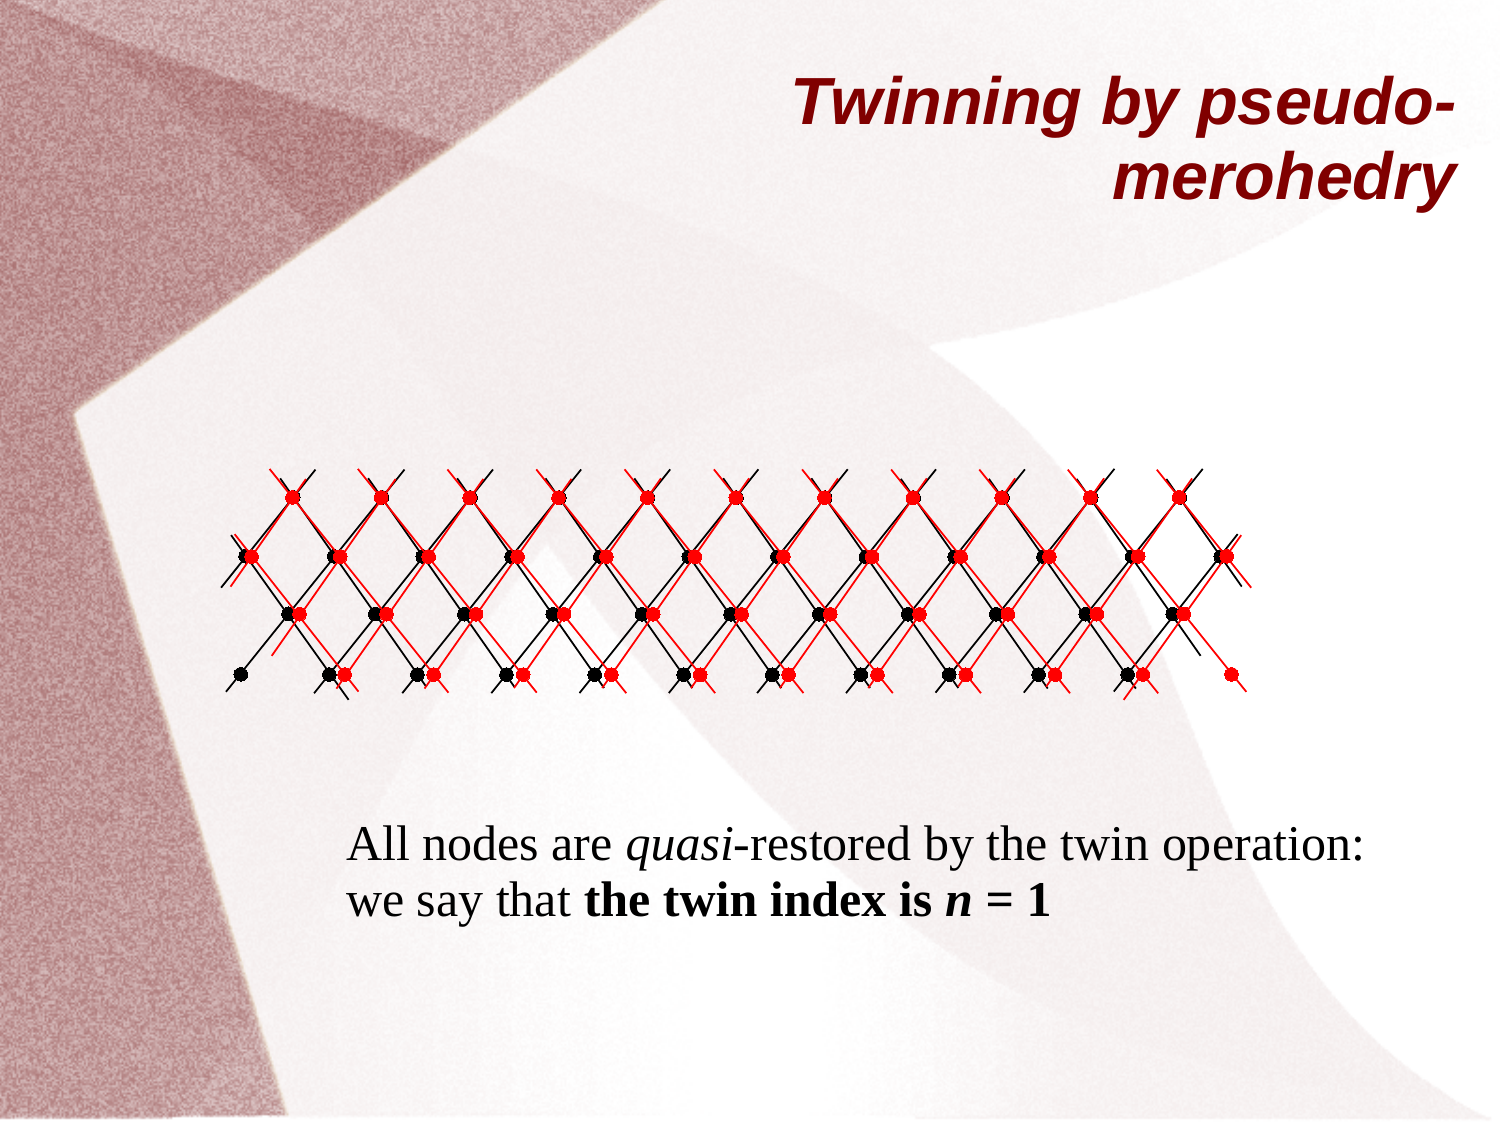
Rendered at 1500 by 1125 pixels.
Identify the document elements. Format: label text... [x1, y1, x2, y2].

text_box [1129, 670, 1135, 680]
text_box [1010, 610, 1015, 619]
text_box [1217, 550, 1224, 563]
text_box [384, 493, 389, 502]
text_box [1057, 670, 1062, 679]
text_box [821, 610, 829, 620]
text_box [916, 493, 921, 502]
text_box [295, 493, 301, 502]
text_box [342, 667, 349, 673]
text_box [728, 493, 734, 502]
text_box [640, 493, 645, 502]
text_box [472, 493, 478, 502]
text_box [466, 611, 473, 619]
text_box [738, 607, 745, 613]
text_box [655, 610, 661, 619]
text_box [598, 550, 604, 564]
text_box [593, 552, 598, 561]
text_box [874, 552, 879, 561]
text_box [910, 611, 917, 620]
text_box [301, 610, 307, 620]
text_box [327, 551, 338, 564]
text_box [1181, 492, 1187, 502]
text_box [368, 609, 374, 620]
text_box [1078, 611, 1083, 619]
text_box [550, 607, 557, 613]
text_box [322, 669, 328, 679]
text_box [508, 670, 514, 680]
text_box [703, 670, 708, 679]
text_box [1224, 670, 1235, 682]
text_box [1169, 607, 1177, 613]
text_box [499, 670, 504, 679]
text_box [1213, 552, 1218, 561]
text_box [336, 549, 344, 555]
text_box [696, 552, 702, 562]
text_box [1129, 550, 1135, 564]
text_box [880, 670, 885, 679]
text_box [1051, 552, 1057, 561]
text_box [383, 607, 391, 613]
text_box [812, 610, 817, 619]
text_box [744, 610, 749, 619]
text_box [681, 552, 692, 564]
text_box [1036, 550, 1047, 564]
text_box [1144, 669, 1150, 679]
text_box [587, 670, 592, 679]
text_box [462, 493, 468, 503]
text_box [431, 552, 436, 561]
text_box [516, 671, 521, 679]
text_box [504, 551, 515, 564]
text_box [738, 493, 744, 502]
text_box [1092, 607, 1100, 612]
text_box [374, 493, 380, 503]
text_box [644, 611, 651, 620]
text_box [963, 552, 968, 561]
text_box [827, 493, 832, 502]
text_box [457, 610, 462, 619]
text_box [863, 670, 868, 679]
text_box [676, 670, 681, 679]
text_box [478, 610, 483, 620]
text_box [1165, 610, 1171, 619]
text_box [765, 670, 770, 679]
text_box [233, 667, 243, 678]
text_box [1048, 670, 1053, 679]
text_box [1087, 611, 1094, 620]
text_box [290, 612, 297, 619]
text_box [1140, 551, 1146, 561]
text_box [525, 670, 531, 680]
text_box [295, 607, 303, 613]
text_box [770, 550, 781, 564]
text_box [827, 607, 834, 613]
text_box [1125, 553, 1130, 561]
text_box [1093, 493, 1099, 503]
text_box [901, 611, 906, 619]
text_box [951, 670, 957, 680]
text_box [816, 607, 823, 613]
text_box [237, 670, 248, 682]
text_box [774, 670, 780, 680]
text_box [597, 670, 602, 679]
text_box [420, 670, 425, 679]
text_box [863, 550, 870, 564]
text_box [817, 493, 822, 502]
text_box [561, 493, 567, 502]
text_box [378, 610, 385, 620]
text_box [921, 610, 927, 620]
text_box [604, 670, 609, 679]
text_box [519, 552, 525, 561]
text_box [332, 670, 344, 680]
text_box [915, 607, 922, 613]
text_box [906, 493, 912, 503]
text_box [723, 610, 728, 620]
text_box [1031, 670, 1036, 679]
text_box [989, 610, 995, 620]
text_box [555, 611, 562, 620]
text_box [410, 670, 415, 679]
text_box [285, 493, 290, 503]
text_box [608, 552, 614, 561]
text_box [1098, 609, 1104, 620]
text_box [833, 610, 838, 619]
text_box [686, 670, 691, 680]
text_box [958, 670, 964, 680]
text_box [994, 493, 1000, 502]
text_box [551, 493, 556, 502]
text_box [614, 670, 619, 679]
text_box [693, 670, 698, 680]
text_box [254, 552, 259, 561]
text_box [561, 607, 568, 613]
text_box [781, 670, 787, 680]
text_box [1175, 610, 1182, 620]
picture [0, 0, 1500, 1125]
text_box [853, 670, 859, 679]
text_box [859, 552, 864, 561]
text_box [791, 670, 796, 679]
text_box [343, 553, 348, 561]
text_box [727, 607, 734, 613]
text_box [1004, 493, 1010, 502]
text_box [436, 670, 441, 679]
text_box [733, 611, 739, 620]
title Twinning by pseudo-merohedry [541, 44, 1458, 233]
text_box [942, 670, 947, 679]
text_box [1172, 493, 1177, 502]
text_box [1083, 493, 1088, 502]
text_box All nodes are quasi-restored by the twin operation: we say that the twin index is n = 1 [331, 808, 1381, 938]
text_box [281, 610, 286, 618]
text_box [1228, 552, 1234, 561]
text_box [378, 490, 385, 496]
text_box [1229, 667, 1239, 678]
text_box [472, 607, 479, 613]
text_box [545, 610, 551, 619]
text_box [649, 493, 655, 503]
text_box [1139, 676, 1146, 682]
text_box [238, 549, 250, 563]
text_box [999, 610, 1006, 619]
text_box [1040, 670, 1046, 680]
text_box [415, 551, 426, 564]
text_box [870, 670, 876, 679]
text_box [993, 607, 1000, 613]
text_box [786, 552, 791, 561]
text_box [426, 670, 432, 680]
text_box [947, 550, 958, 564]
